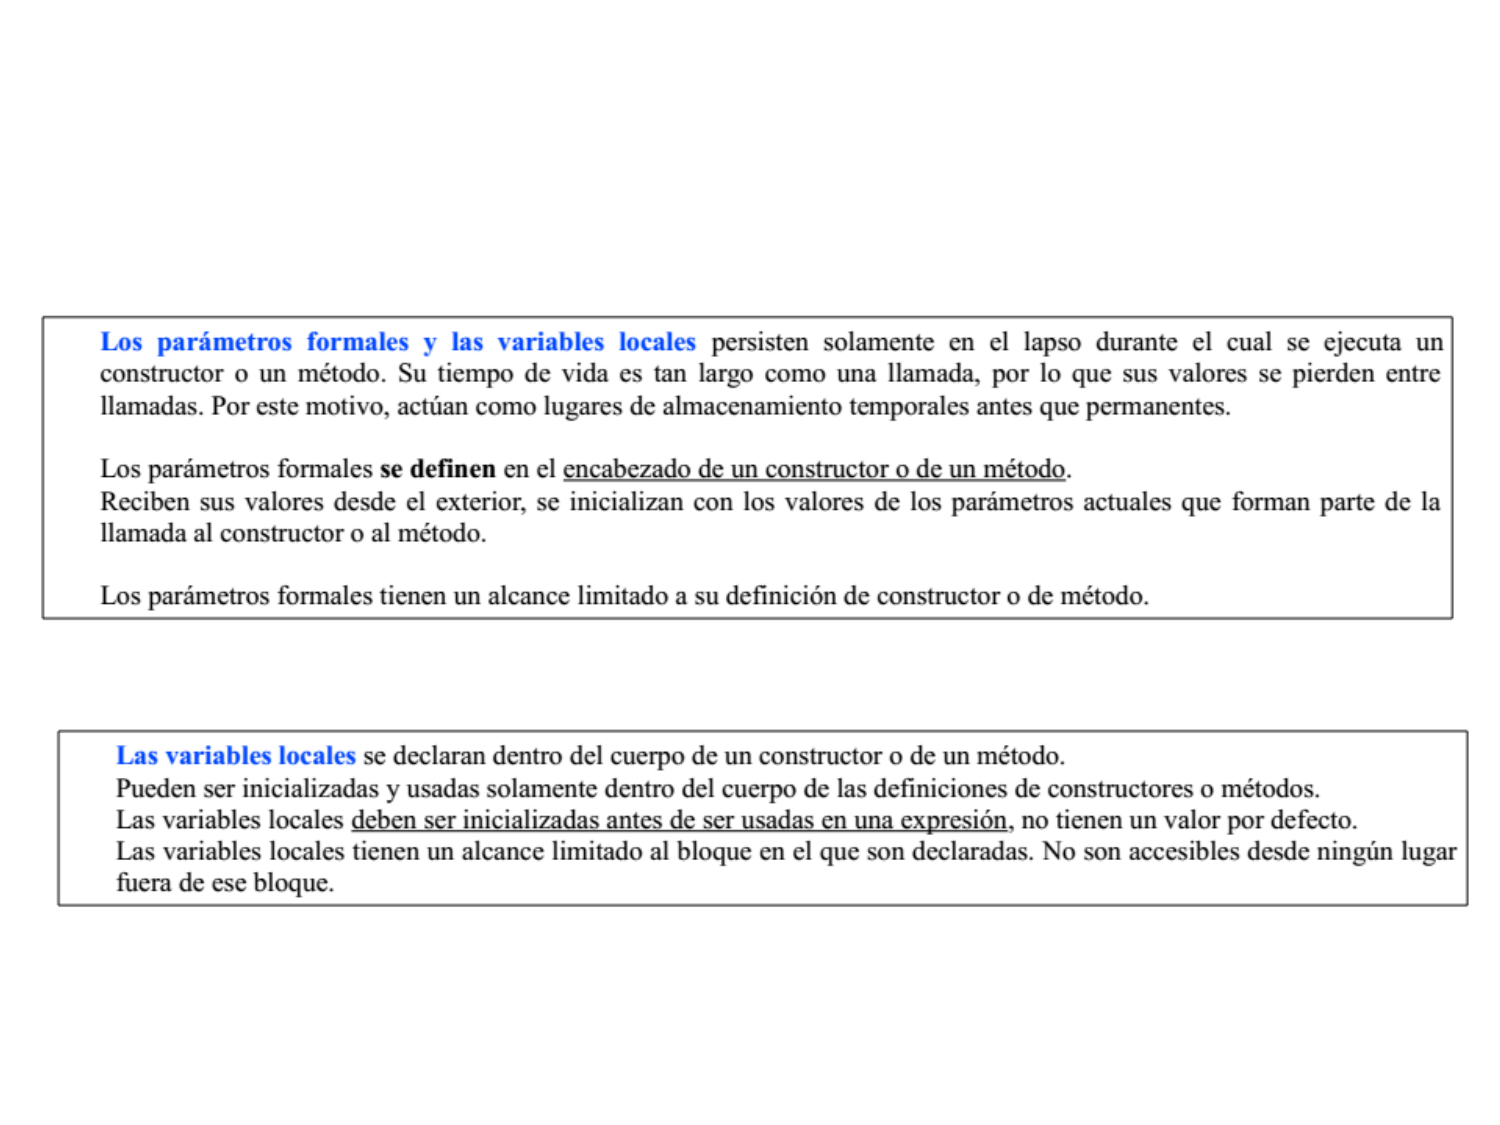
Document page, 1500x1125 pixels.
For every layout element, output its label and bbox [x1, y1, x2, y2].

picture [40, 708, 1472, 918]
picture [29, 302, 1471, 639]
